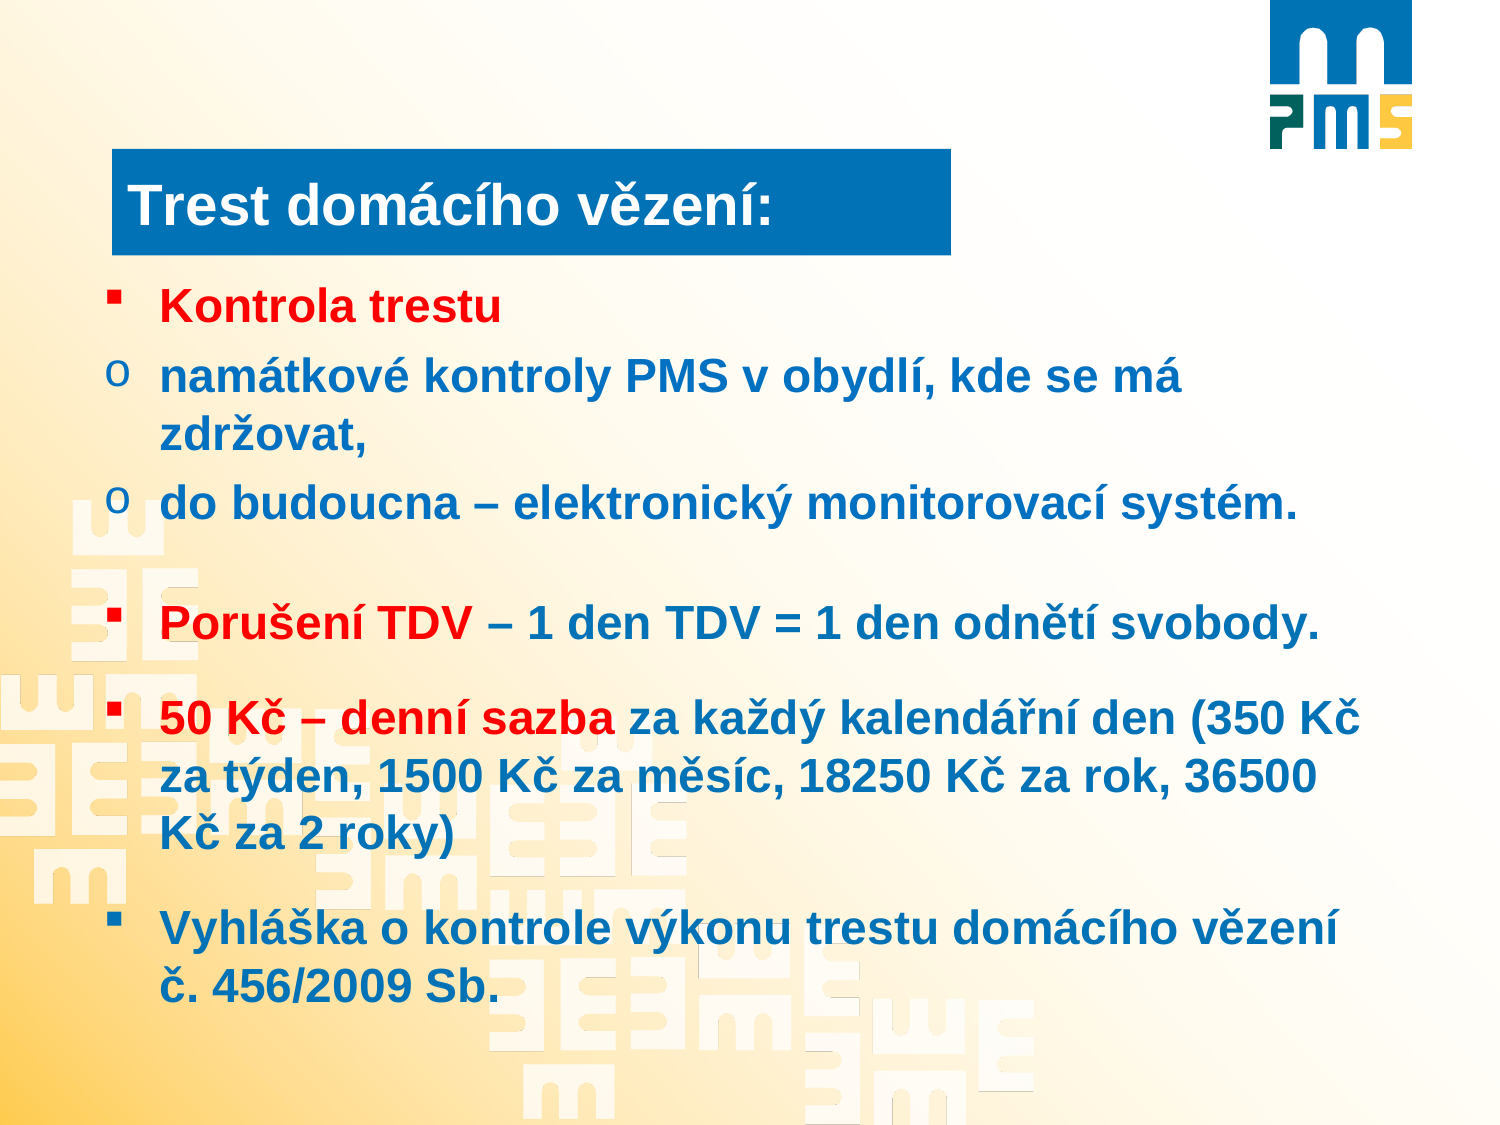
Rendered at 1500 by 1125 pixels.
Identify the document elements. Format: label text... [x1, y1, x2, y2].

title Trest domácího vězení: [112, 148, 951, 256]
text_box Kontrola trestu namátkové kontroly PMS v obydlí, kde se má zdržovat, do budoucna – elektronický monitorovací systém. Porušení TDV – 1 den TDV = 1 den odnětí svobody. 50 Kč – denní sazba za každý kalendářní den (350 Kč za týden, 1500 Kč za měsíc, 18250 Kč za rok, 36500 Kč za 2 roky) Vyhláška o kontrole výkonu trestu domácího vězení č. 456/2009 Sb. [88, 267, 1388, 1059]
picture [0, 0, 1500, 1125]
